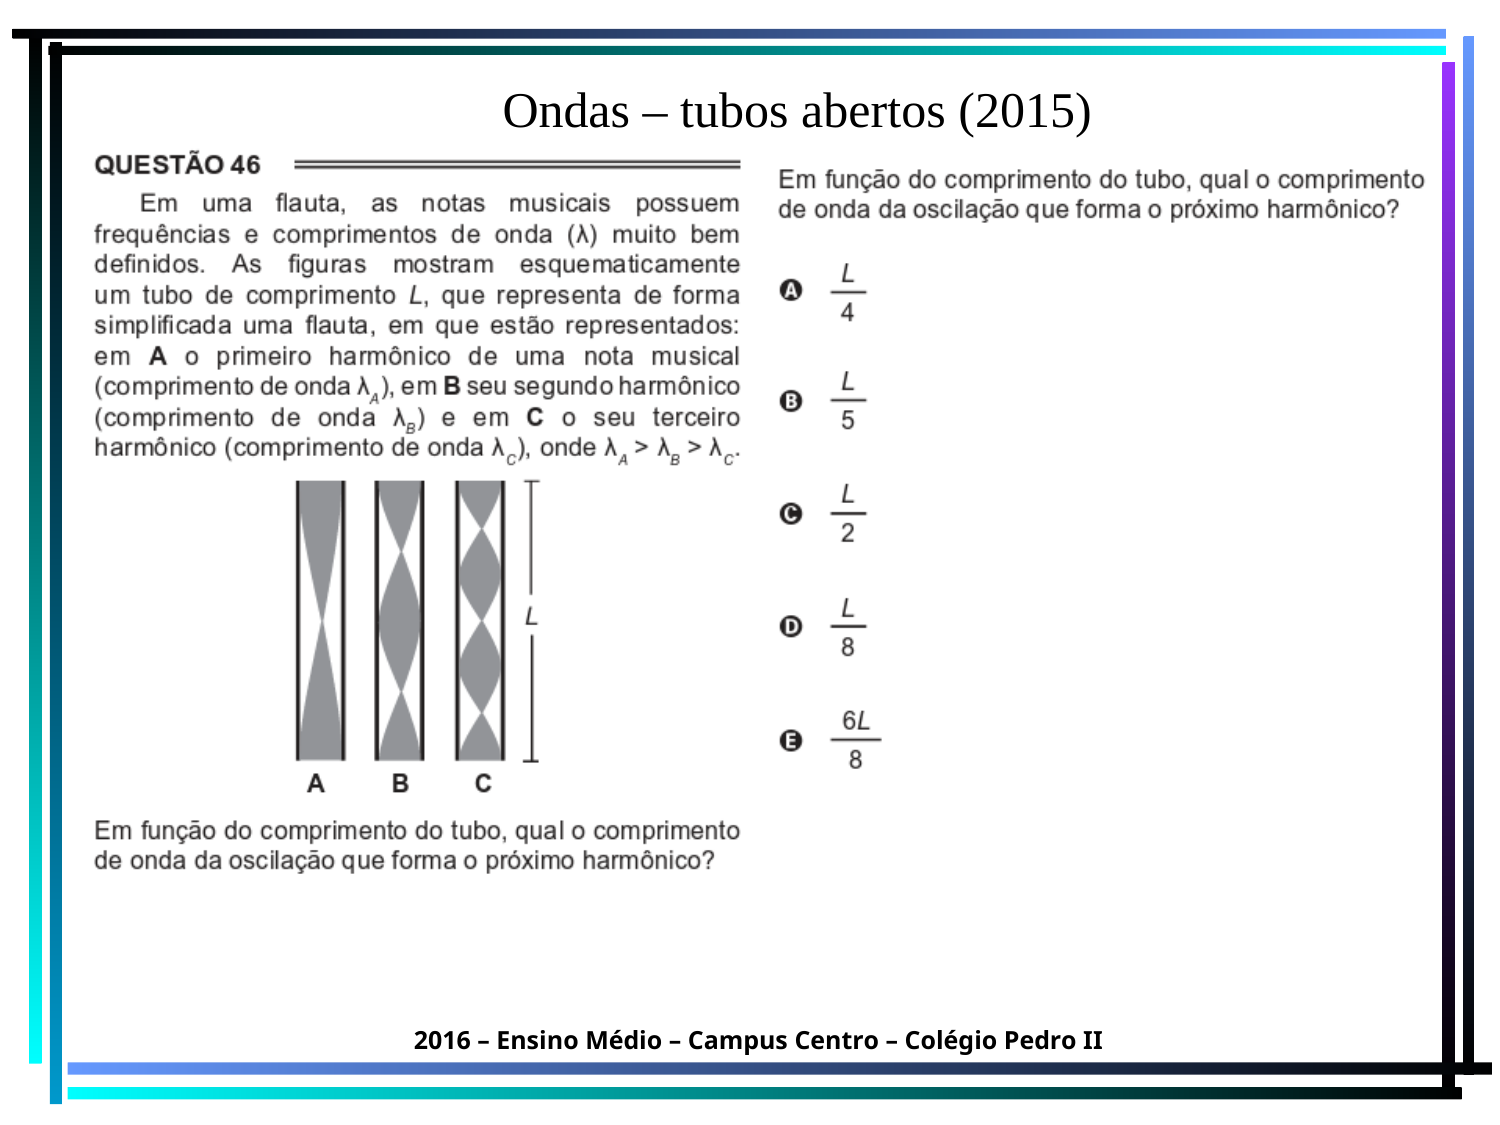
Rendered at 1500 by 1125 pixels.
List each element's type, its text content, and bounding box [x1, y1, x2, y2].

text_box 2016 – Ensino Médio – Campus Centro – Colégio Pedro II [399, 1018, 1119, 1064]
title Ondas – tubos abertos (2015) [472, 70, 1123, 154]
picture [0, 0, 1500, 1125]
